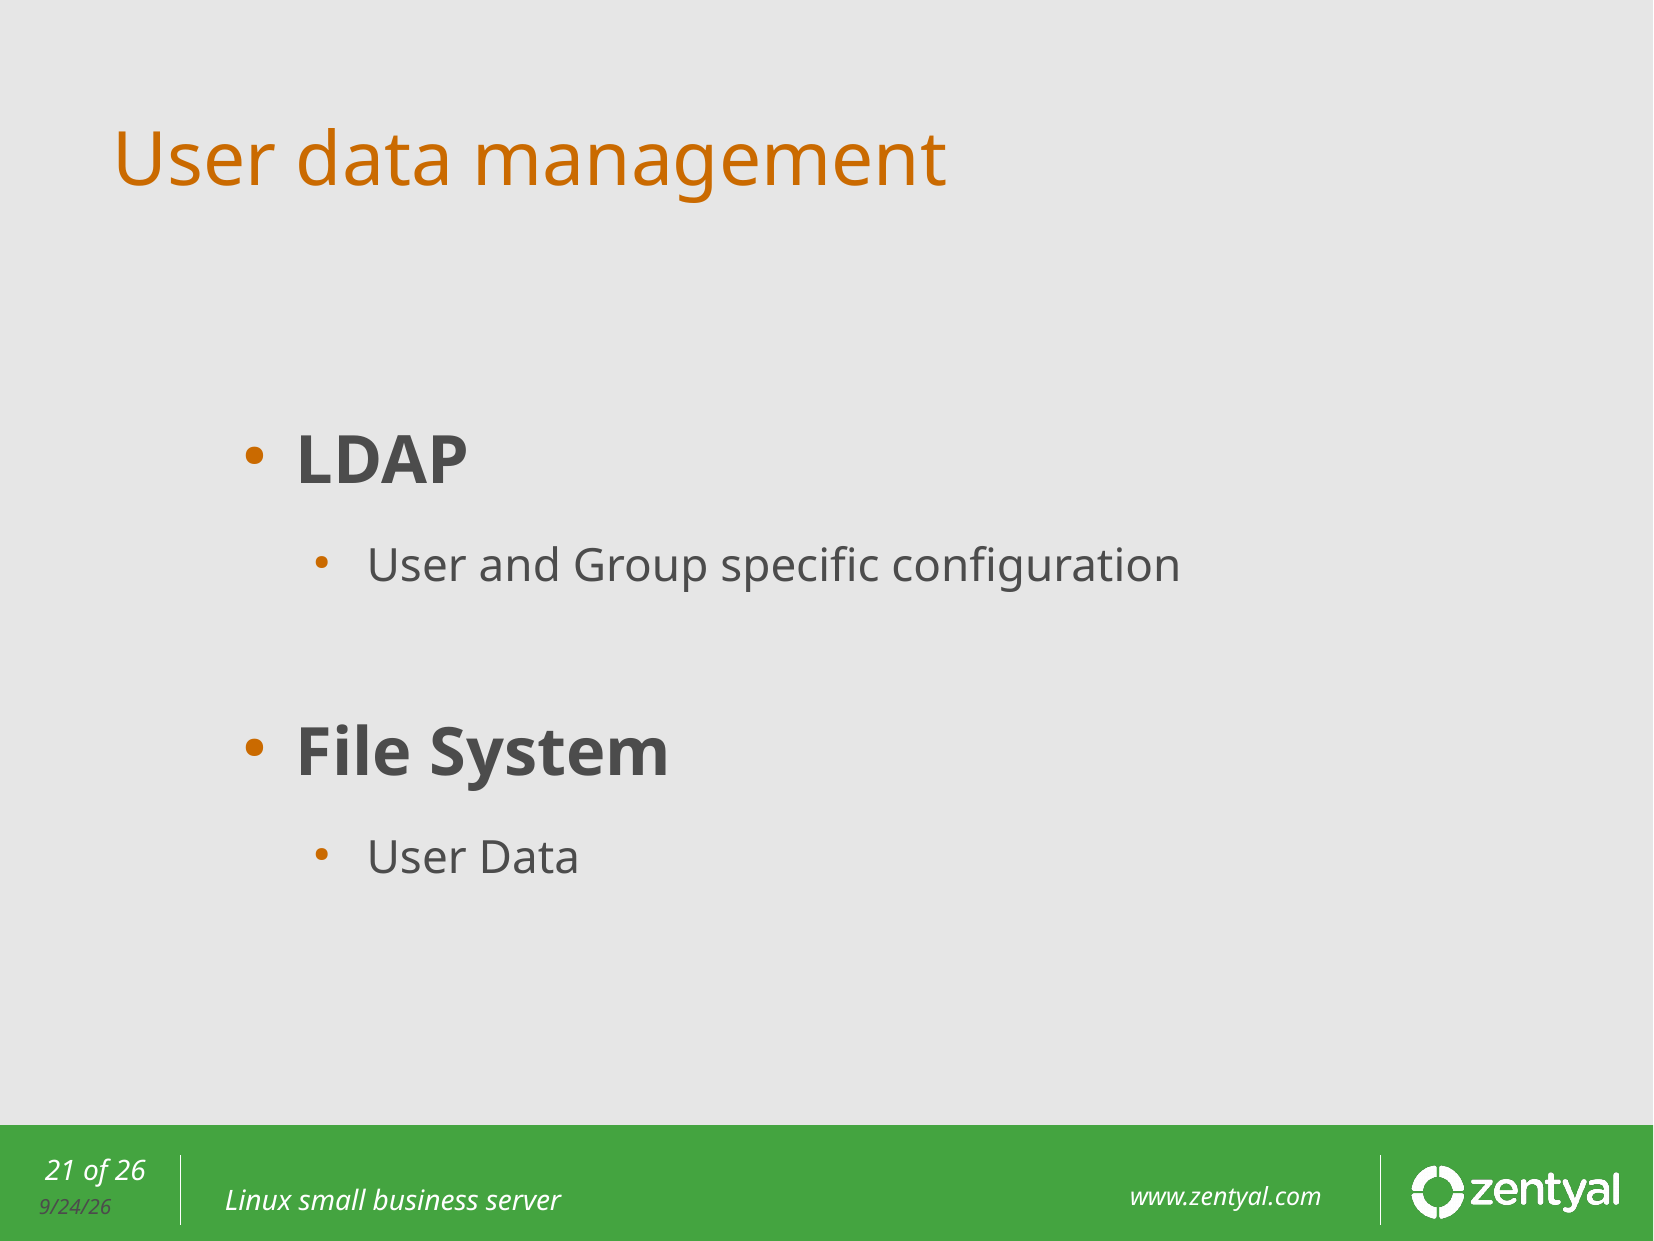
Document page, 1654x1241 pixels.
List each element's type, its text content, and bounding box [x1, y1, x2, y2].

list LDAP User and Group specific configuration File System User Data [225, 319, 1486, 1040]
picture [1394, 1151, 1636, 1232]
title User data management [112, 105, 1523, 208]
